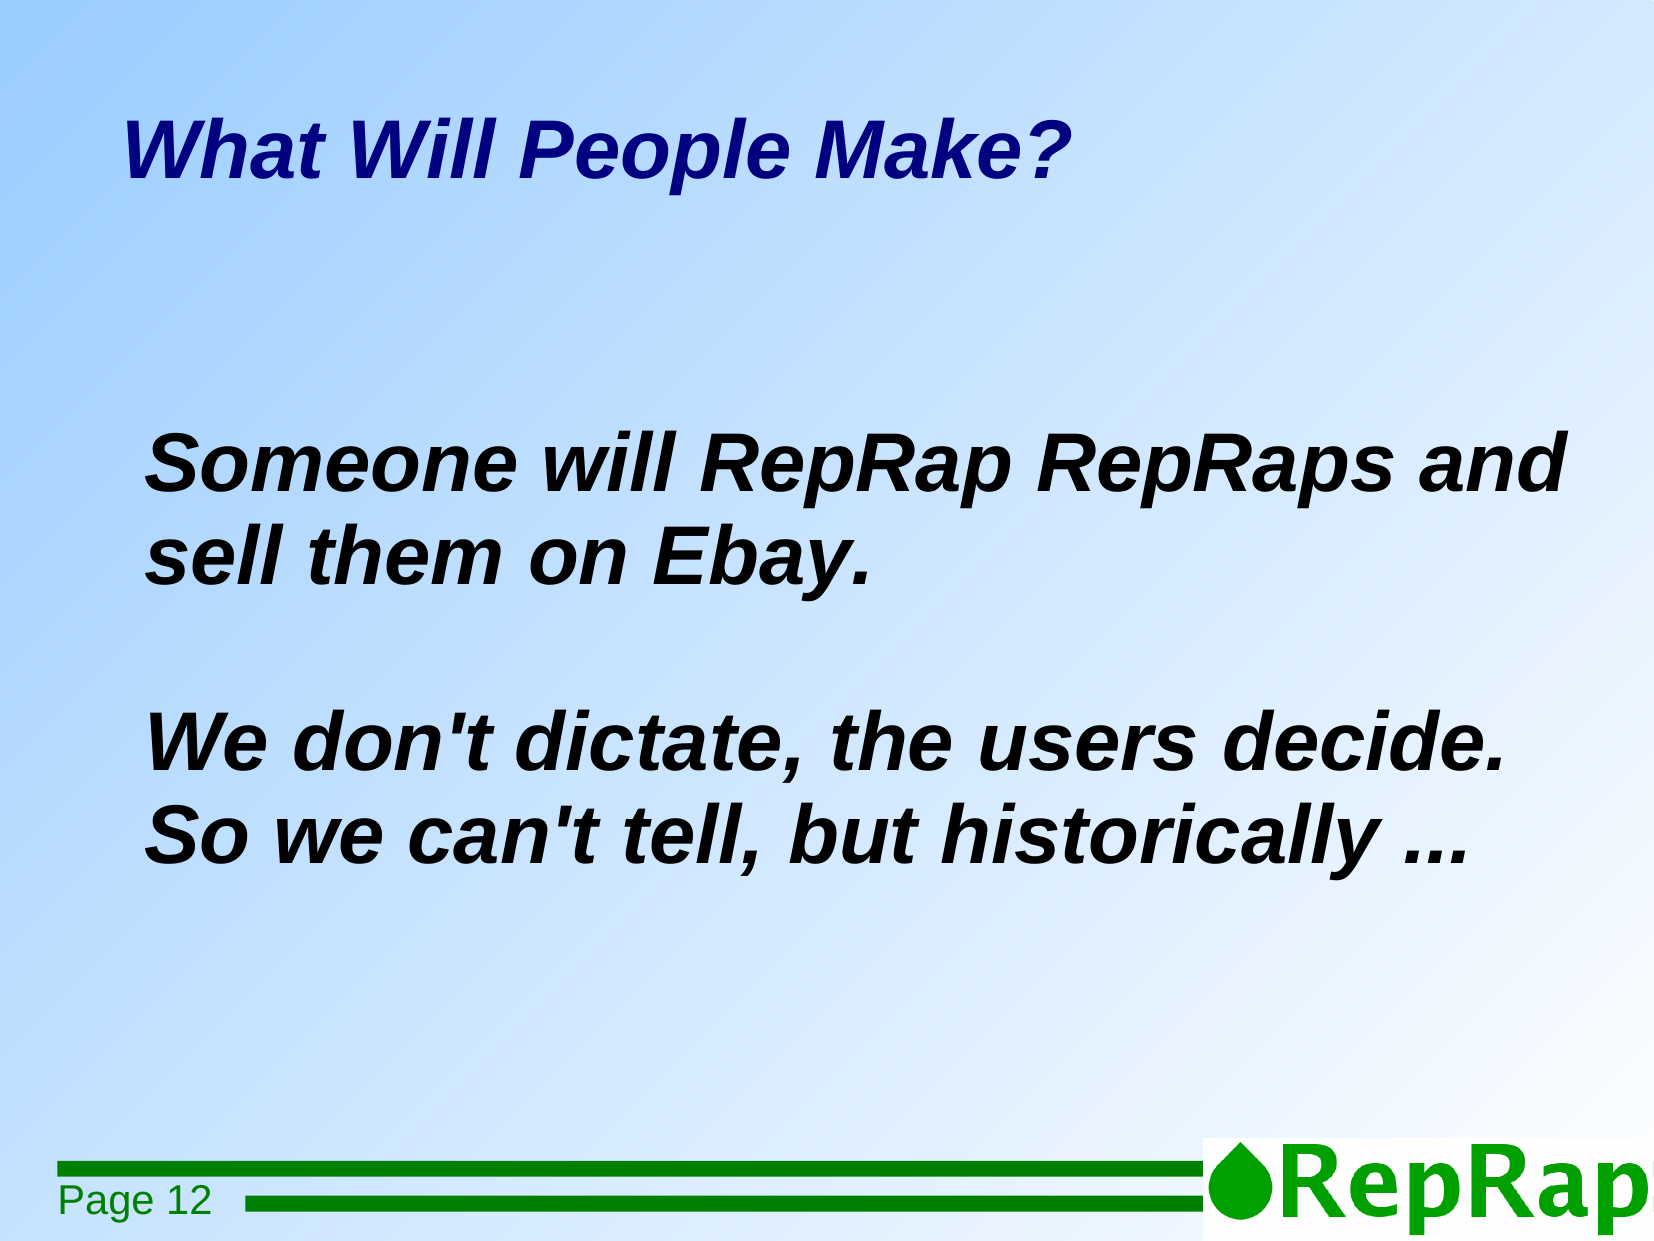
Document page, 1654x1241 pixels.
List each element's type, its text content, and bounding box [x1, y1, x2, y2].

picture [1203, 1138, 1654, 1241]
title What Will People Make? [121, 46, 1534, 254]
text_box Someone will RepRap RepRaps and sell them on Ebay. We don't dictate, the users decide. So we can't tell, but historically ... [144, 249, 1591, 1048]
